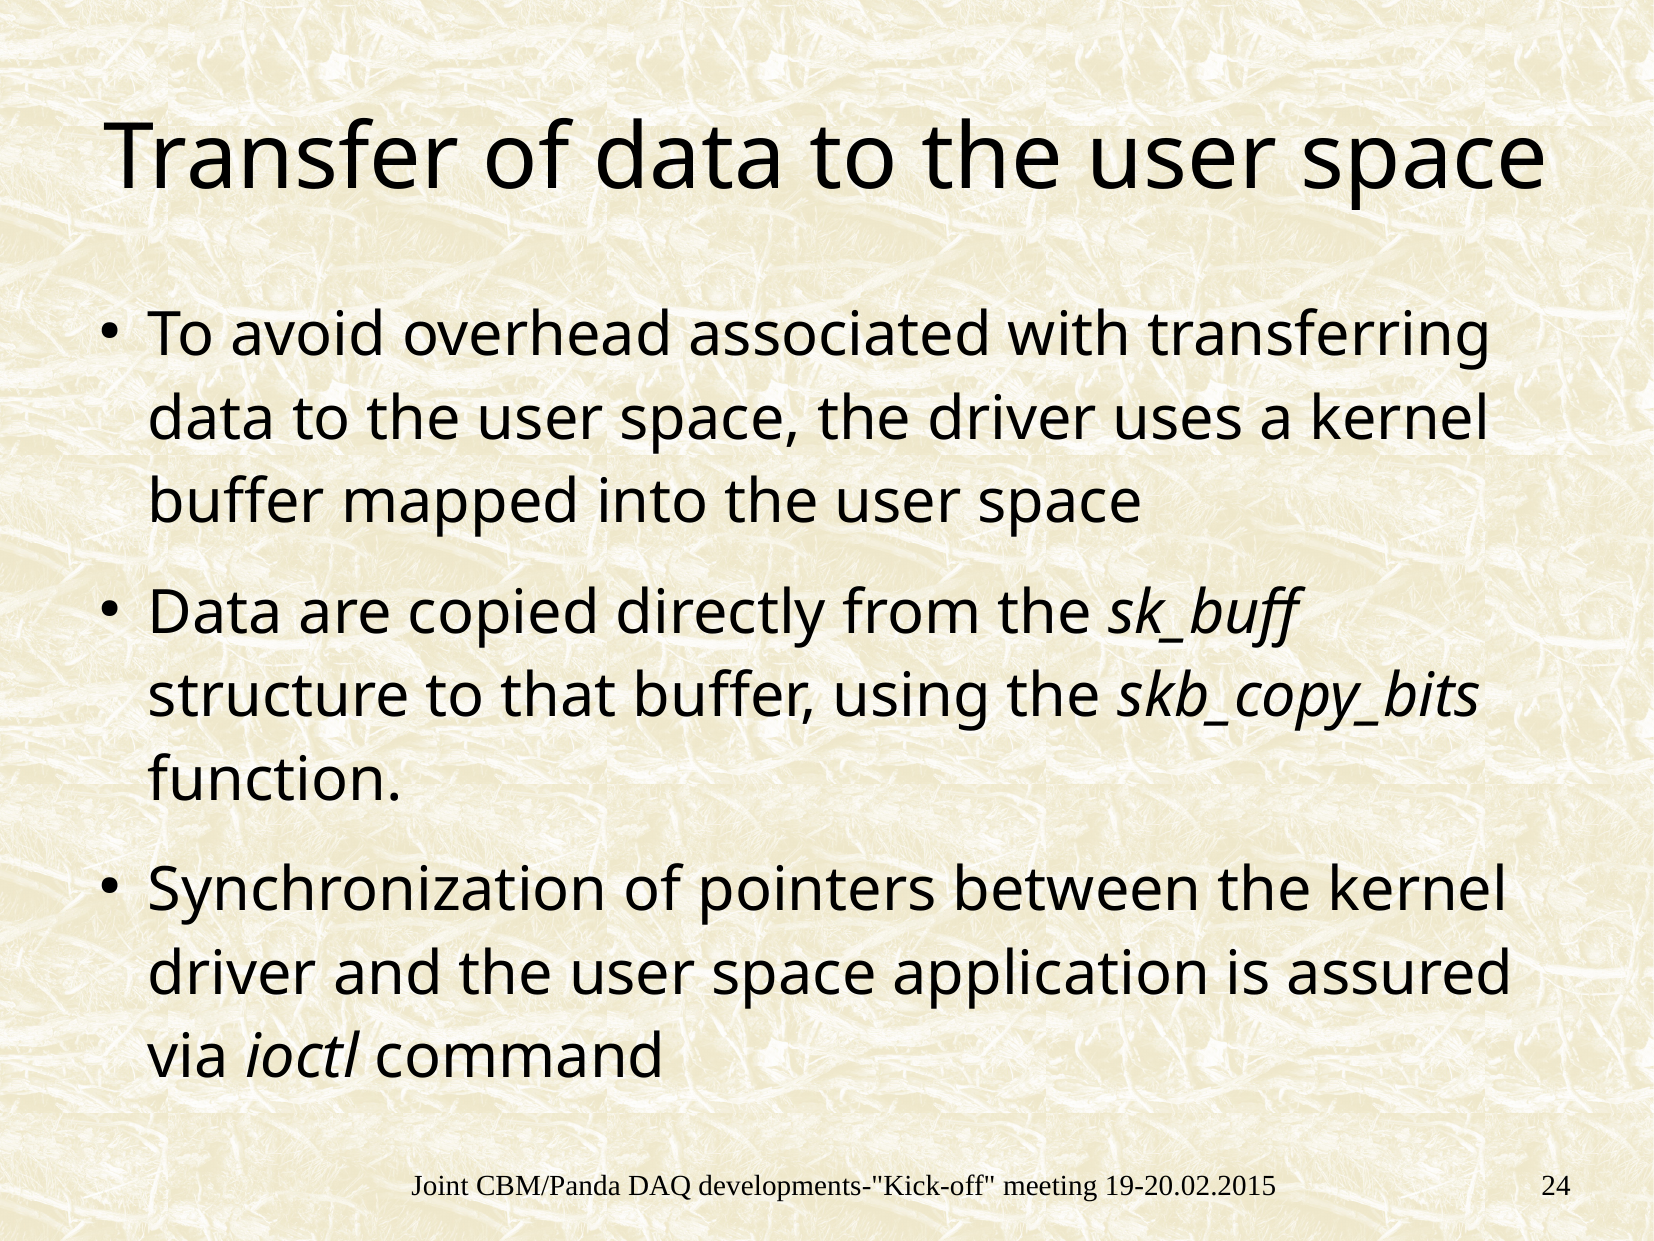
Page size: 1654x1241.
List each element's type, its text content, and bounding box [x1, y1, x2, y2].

title Transfer of data to the user space [82, 25, 1571, 281]
picture [0, 0, 1654, 1241]
list To avoid overhead associated with transferring data to the user space, the driver uses a kernel buffer mapped into the user space Data are copied directly from the sk_buff structure to that buffer, using the skb_copy_bits function. Synchronization of pointers between the kernel driver and the user space application is assured via ioctl command [82, 290, 1538, 1111]
